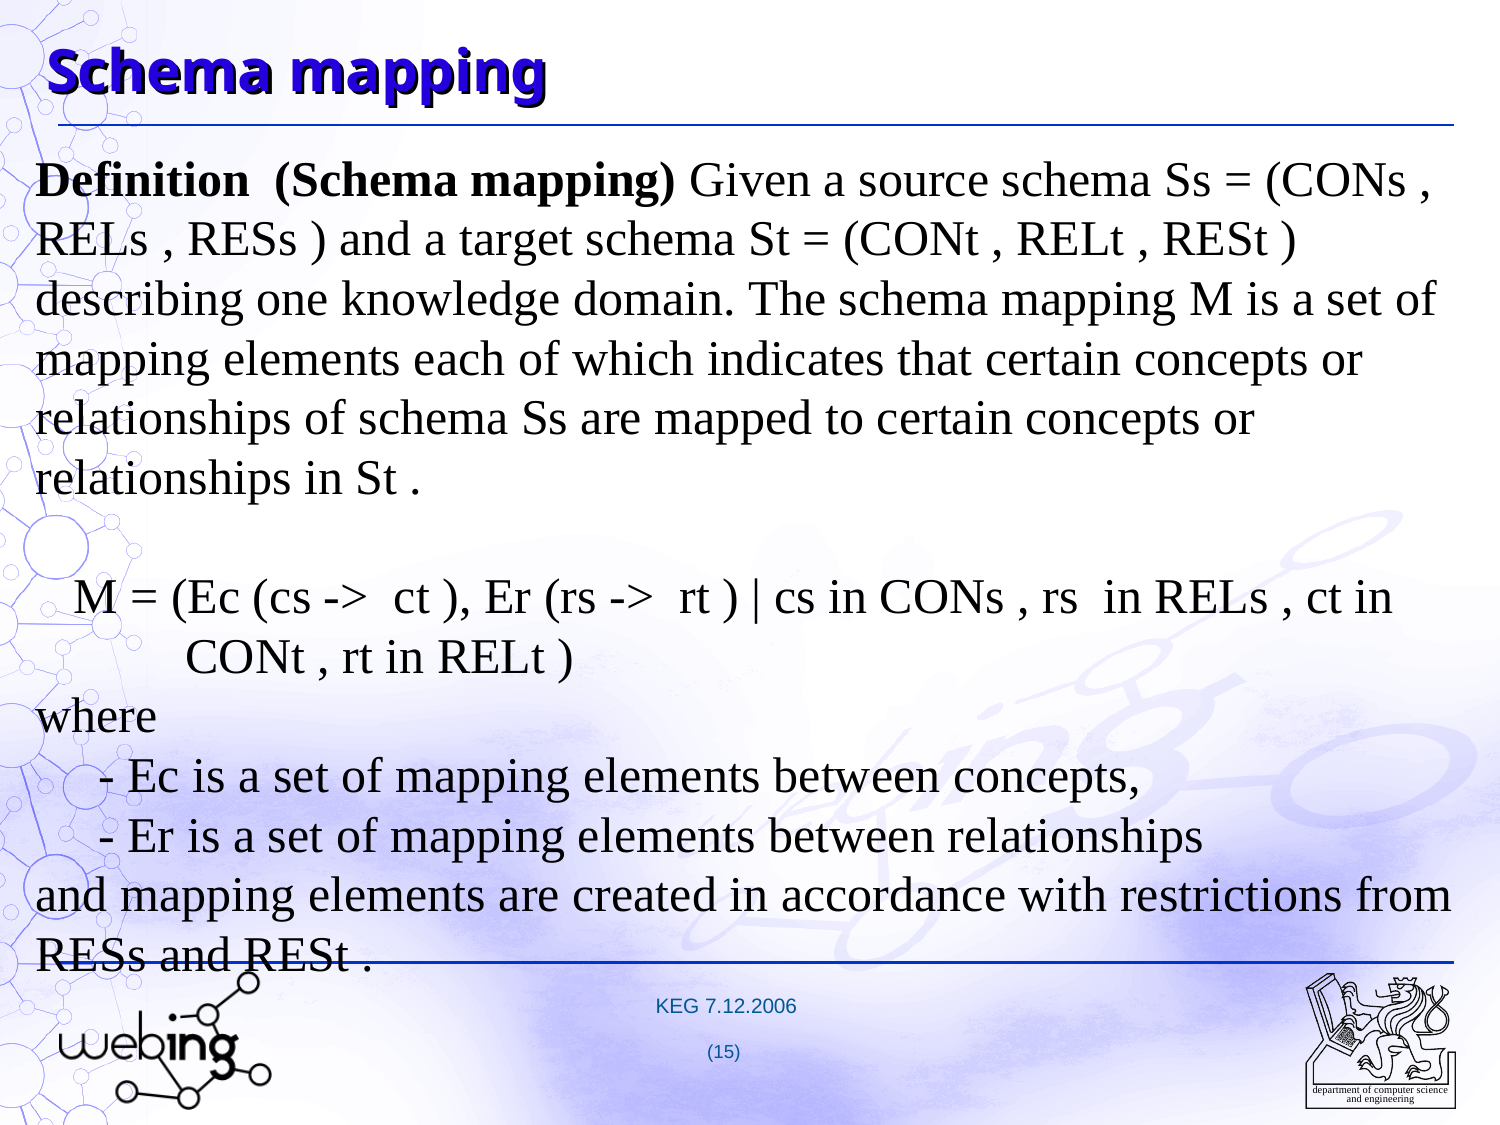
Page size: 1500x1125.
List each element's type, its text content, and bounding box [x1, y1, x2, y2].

text_box Definition (Schema mapping) Given a source schema Ss = (CONs , RELs , RESs ) and a target schema St = (CONt , RELt , RESt ) describing one knowledge domain. The schema mapping M is a set of mapping elements each of which indicates that certain concepts or relationships of schema Ss are mapped to certain concepts or relationships in St . M = (Ec (cs -> ct ), Er (rs -> rt ) | cs in CONs , rs in RELs , ct in CONt , rt in RELt ) where - Ec is a set of mapping elements between concepts, - Er is a set of mapping elements between relationships and mapping elements are created in accordance with restrictions from RESs and RESt . [35, 147, 1500, 1083]
title Schema mapping [46, 12, 1455, 126]
picture [0, 0, 1500, 1125]
